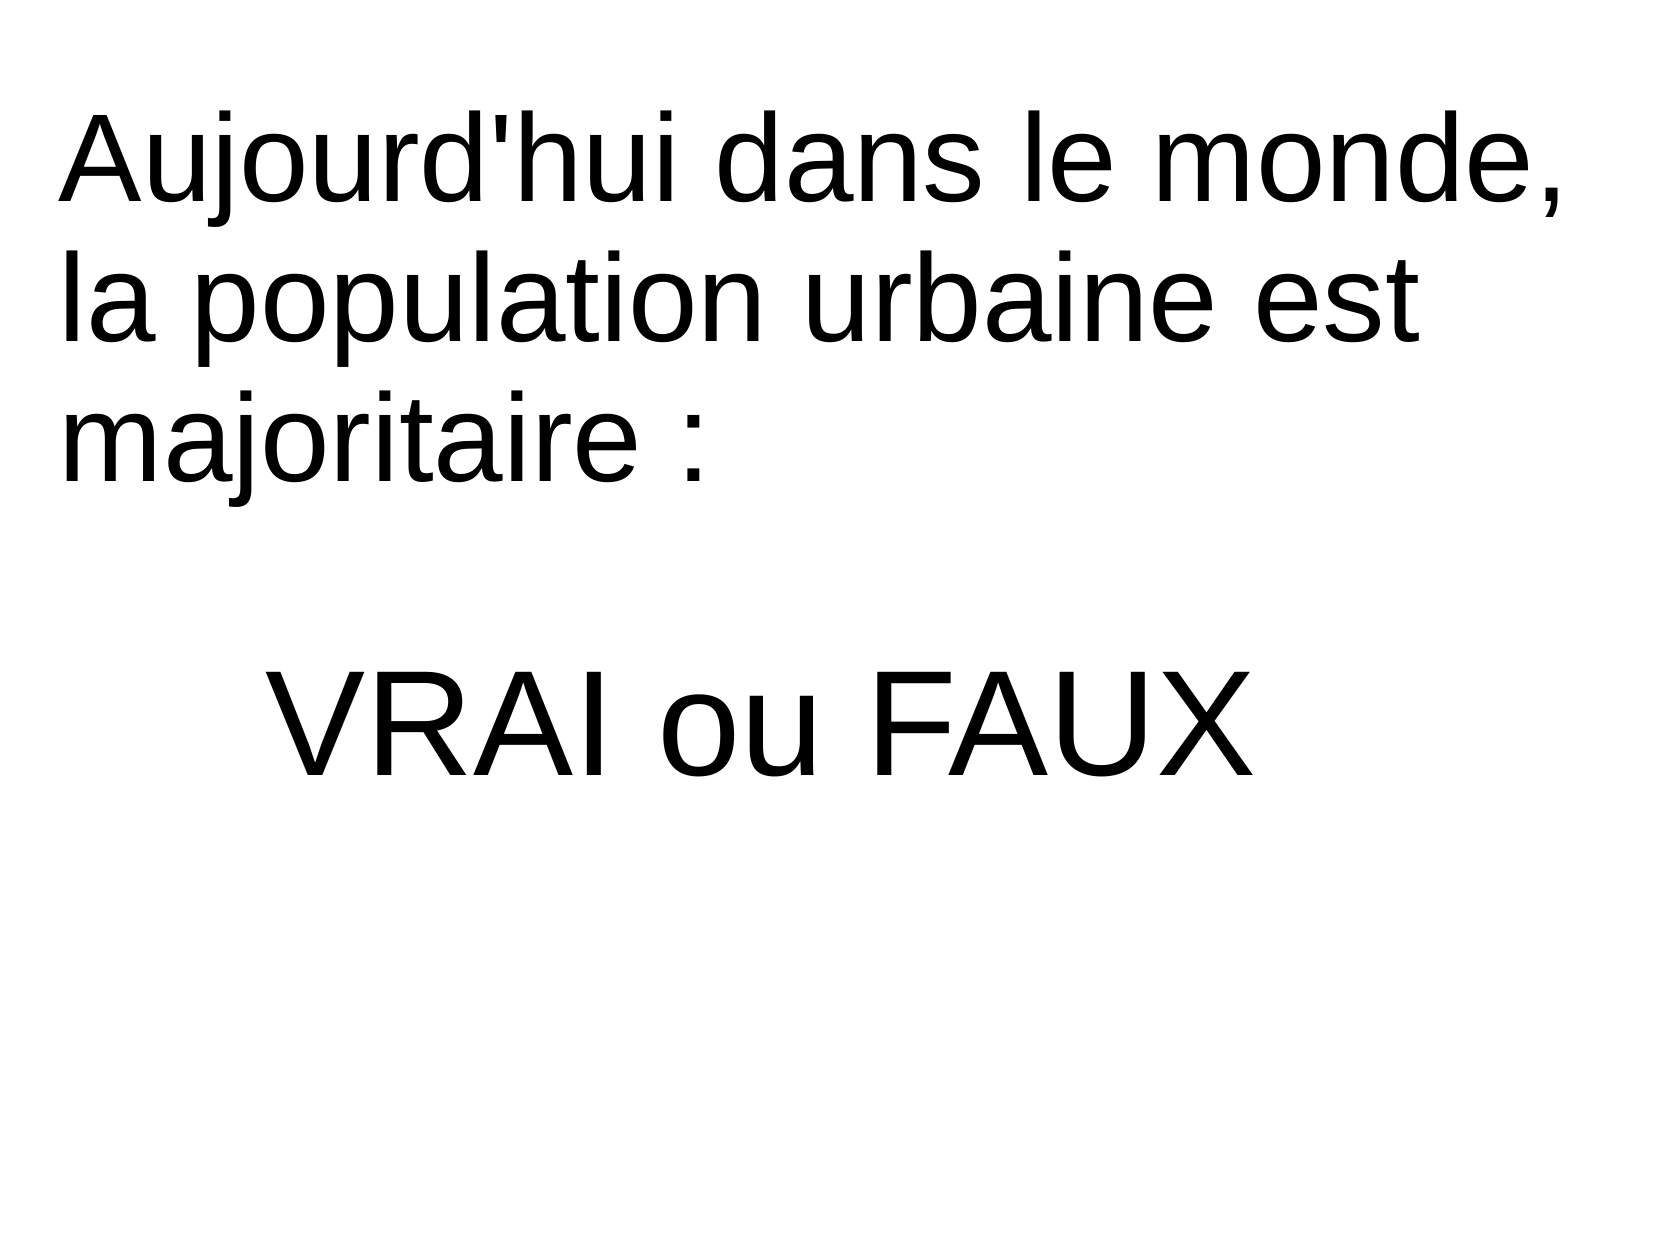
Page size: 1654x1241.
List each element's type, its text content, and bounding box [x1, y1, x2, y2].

title VRAI ou FAUX [265, 590, 1388, 857]
title Aujourd'hui dans le monde, la population urbaine est majoritaire : [59, 88, 1654, 508]
